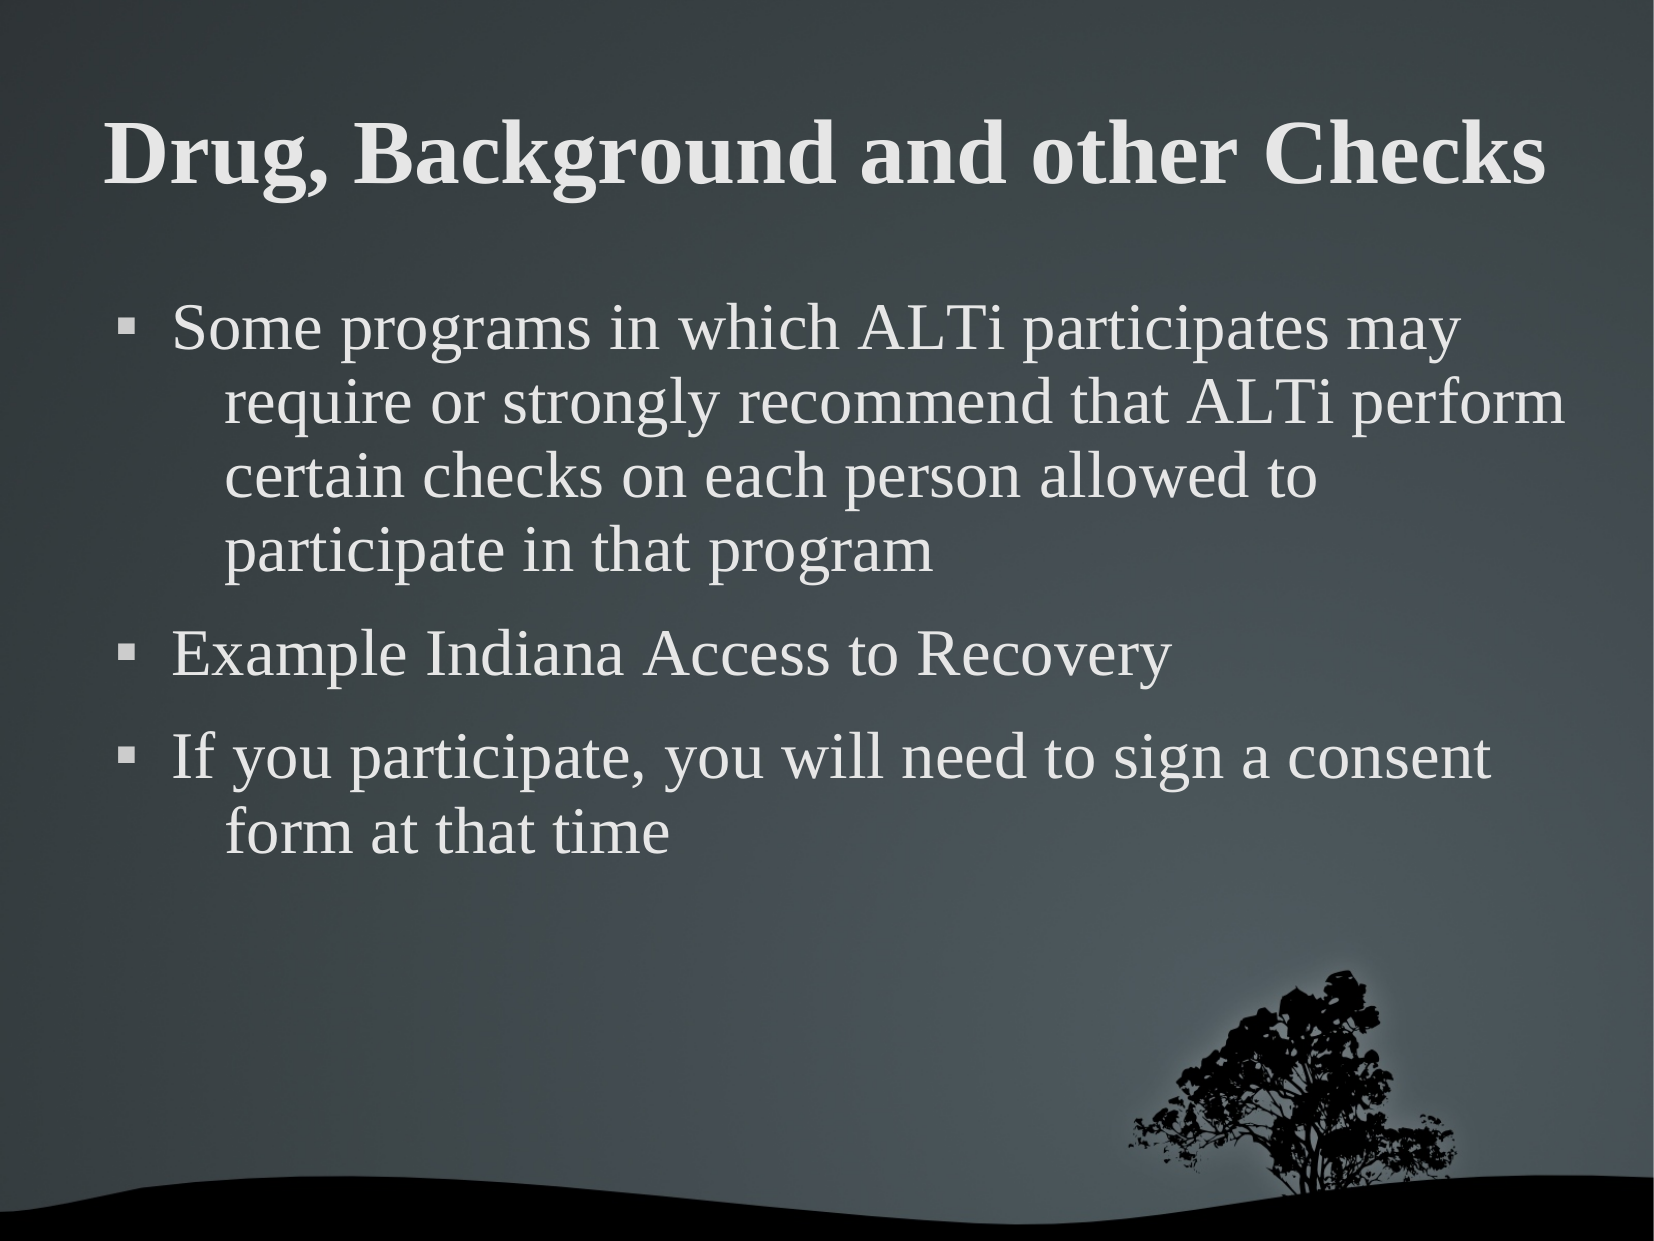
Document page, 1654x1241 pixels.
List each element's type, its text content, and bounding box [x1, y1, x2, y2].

title Drug, Background and other Checks [82, 49, 1571, 257]
list Some programs in which ALTi participates may require or strongly recommend that ALTi perform certain checks on each person allowed to participate in that program Example Indiana Access to Recovery If you participate, you will need to sign a consent form at that time [82, 290, 1571, 1109]
picture [0, 0, 1654, 1241]
